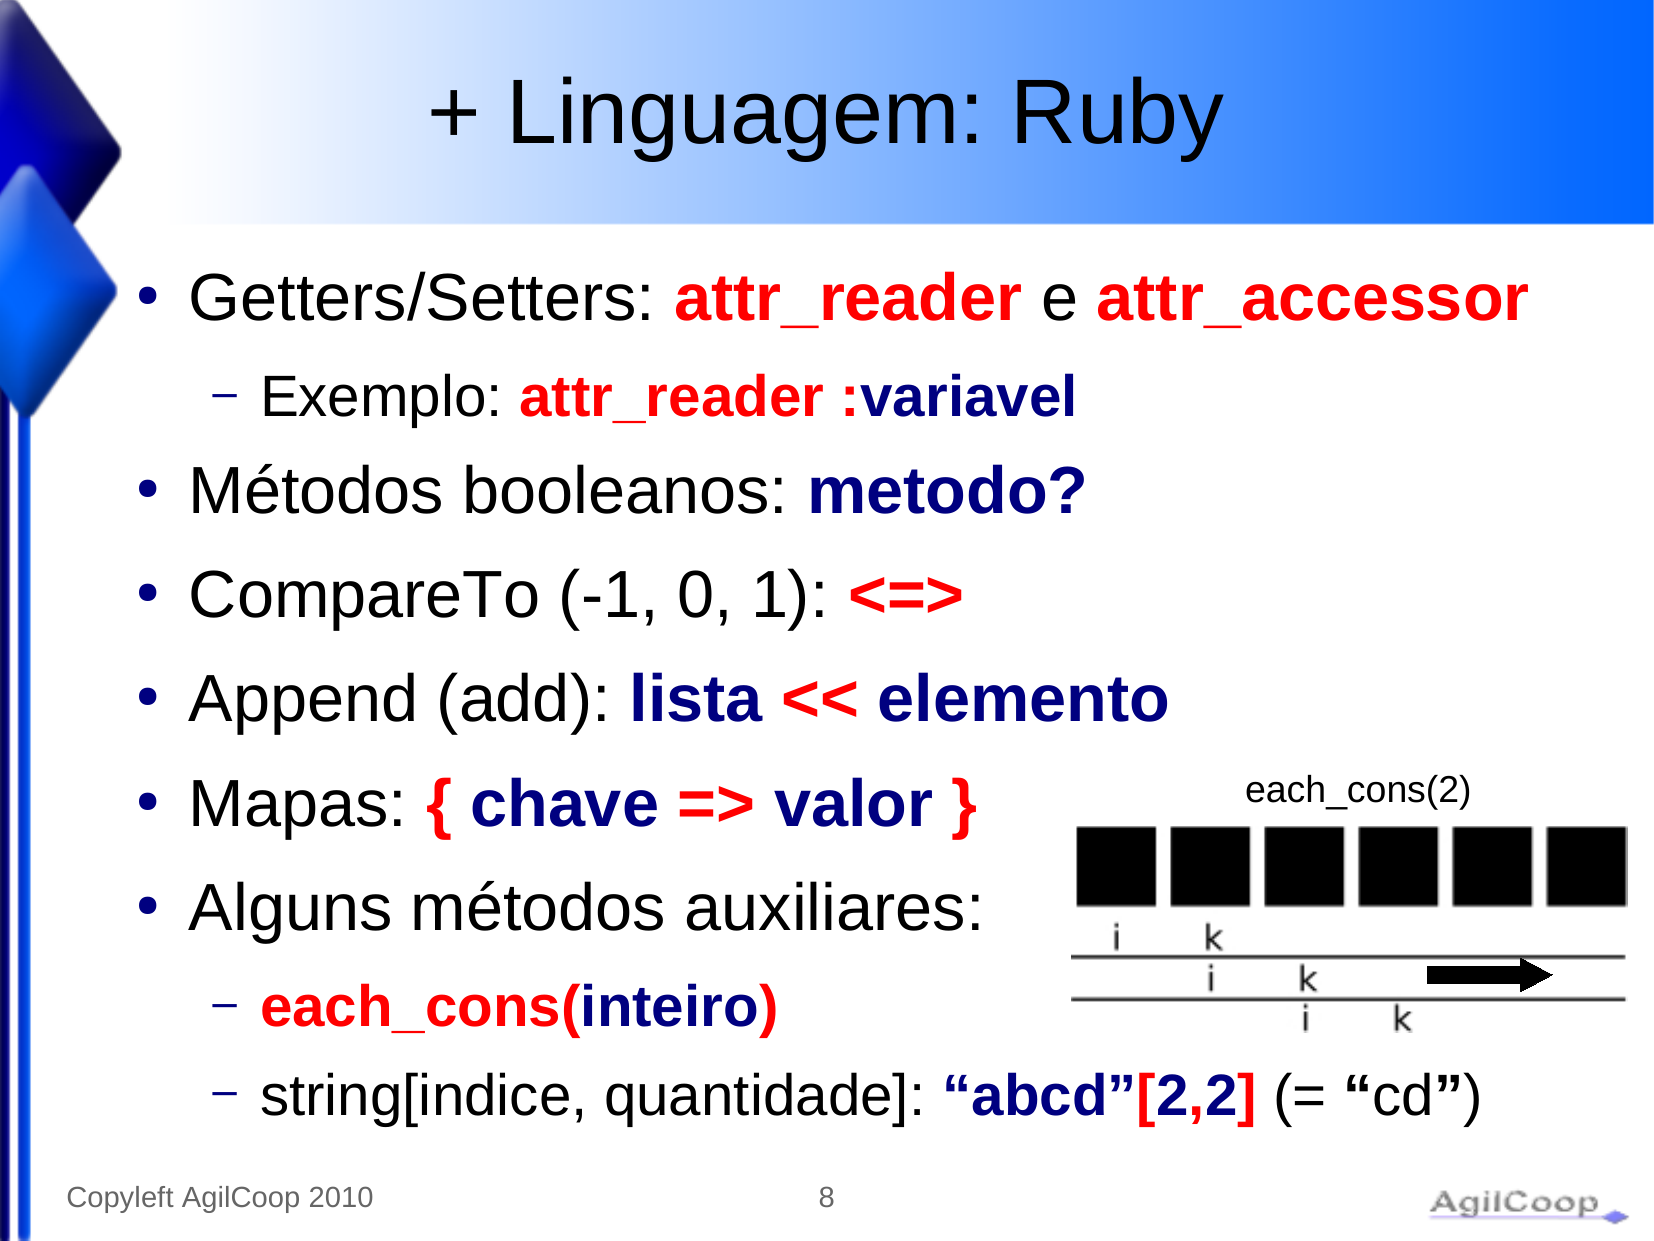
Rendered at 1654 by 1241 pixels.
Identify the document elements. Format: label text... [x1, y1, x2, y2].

picture [0, 0, 1654, 1241]
title + Linguagem: Ruby [82, 8, 1571, 216]
text_box each_cons(2) [1230, 760, 1487, 819]
list Getters/Setters: attr_reader e attr_accessor Exemplo: attr_reader :variavel Métodos booleanos: metodo? CompareTo (-1, 0, 1): <=> Append (add): lista << elemento Mapas: { chave => valor } Alguns métodos auxiliares: each_cons(inteiro) string[indice, quantidade]: “abcd”[2,2] (= “cd”) [118, 259, 1607, 1147]
text_box [1427, 958, 1553, 992]
